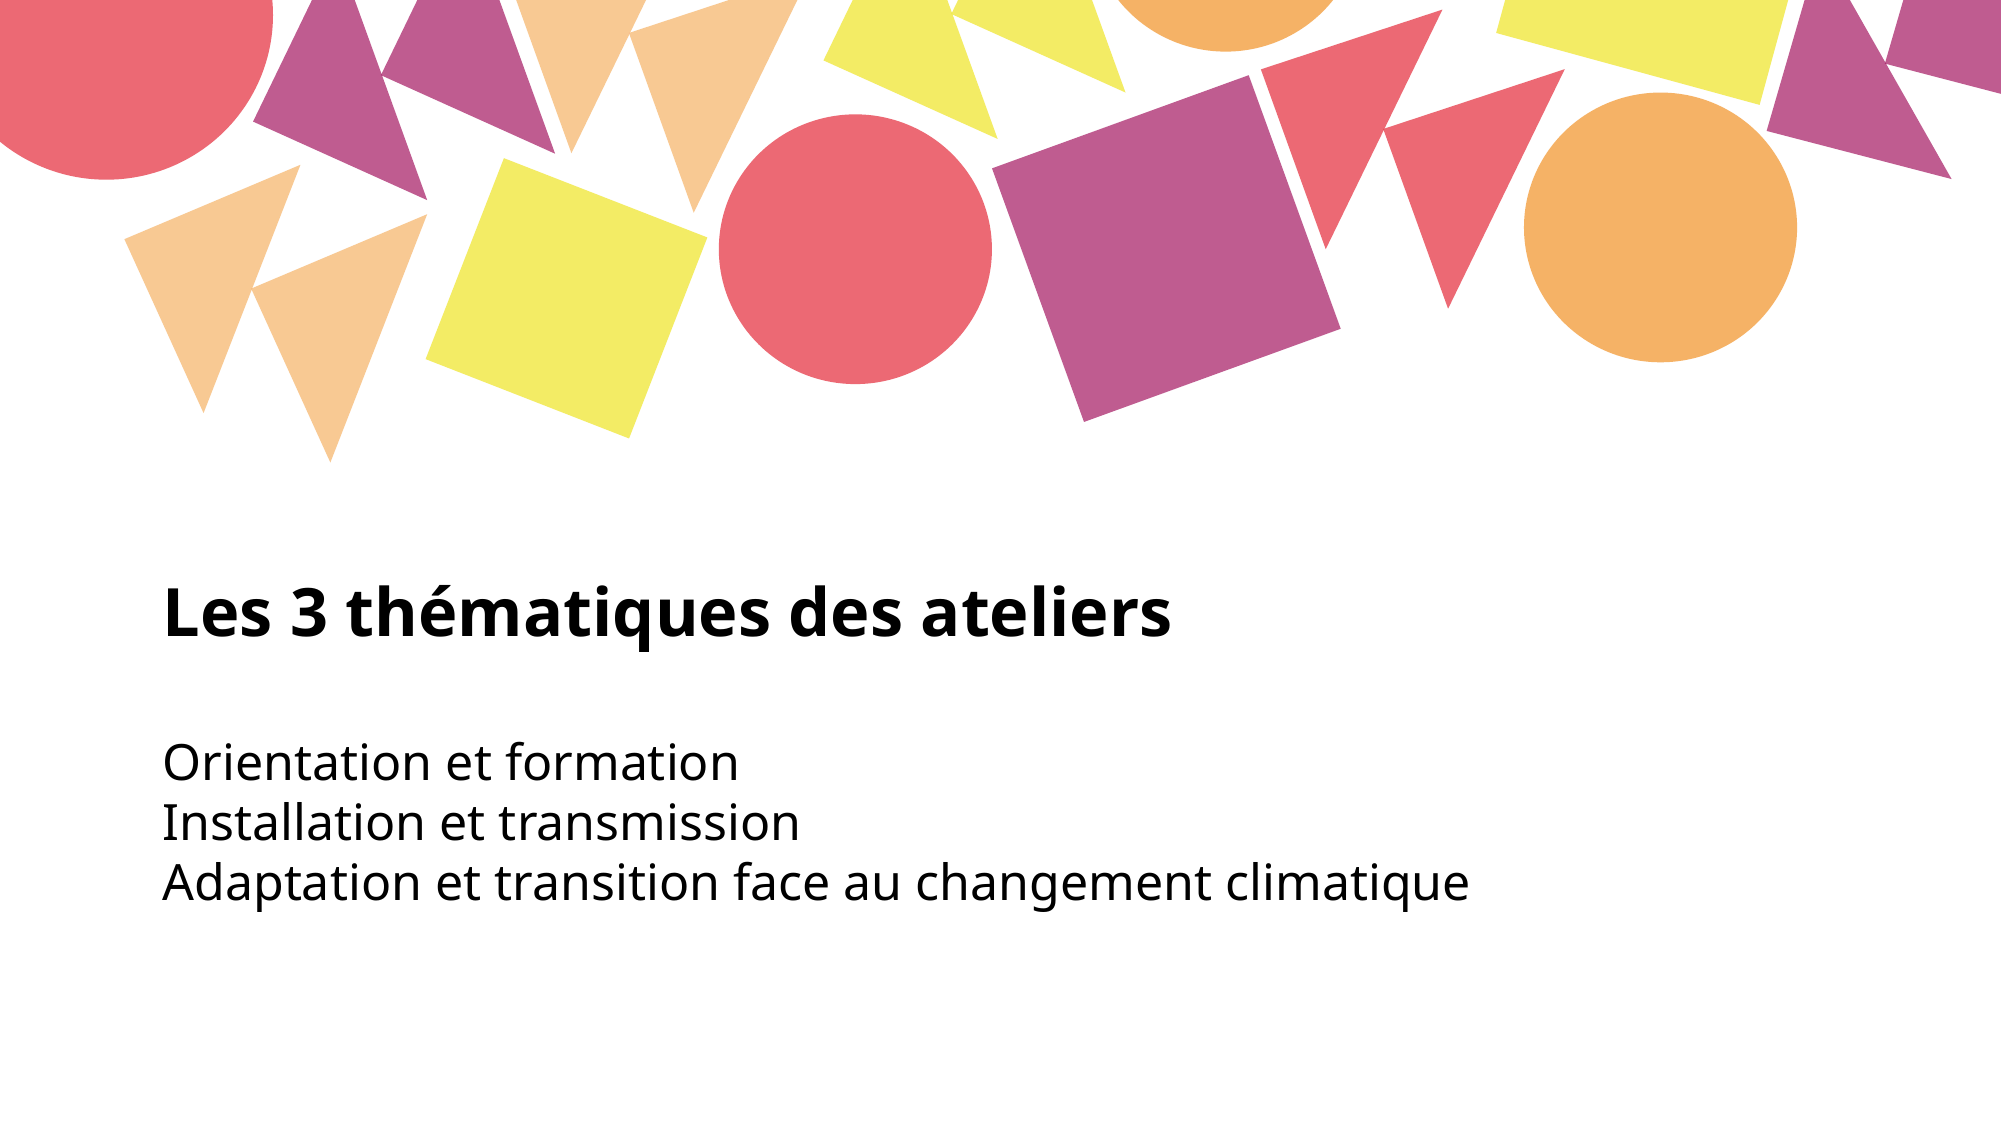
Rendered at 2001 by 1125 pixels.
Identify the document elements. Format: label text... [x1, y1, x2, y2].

text_box Les 3 thématiques des ateliers Orientation et formation Installation et transmission Adaptation et transition face au changement climatique [147, 562, 1863, 1063]
picture [0, 0, 2000, 463]
